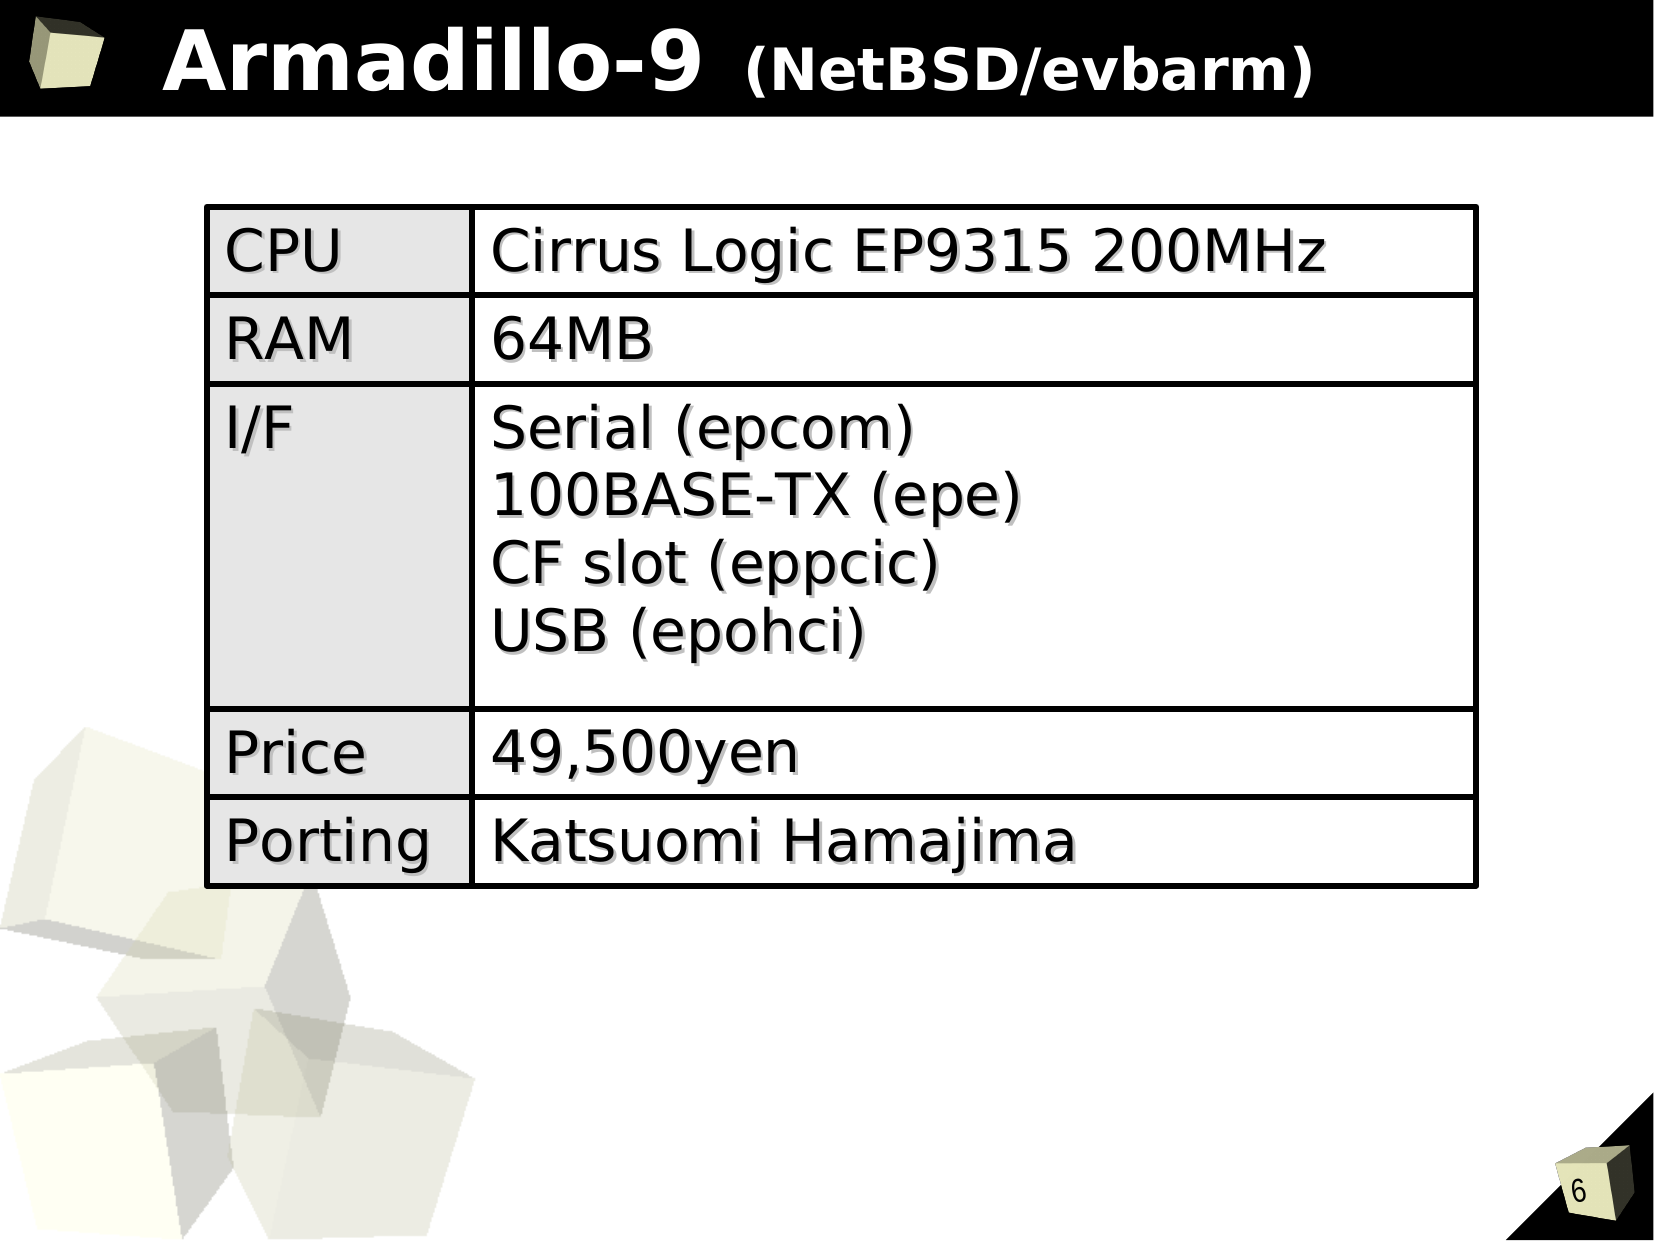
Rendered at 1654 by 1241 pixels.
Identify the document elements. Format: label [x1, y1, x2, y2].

picture [0, 726, 477, 1241]
